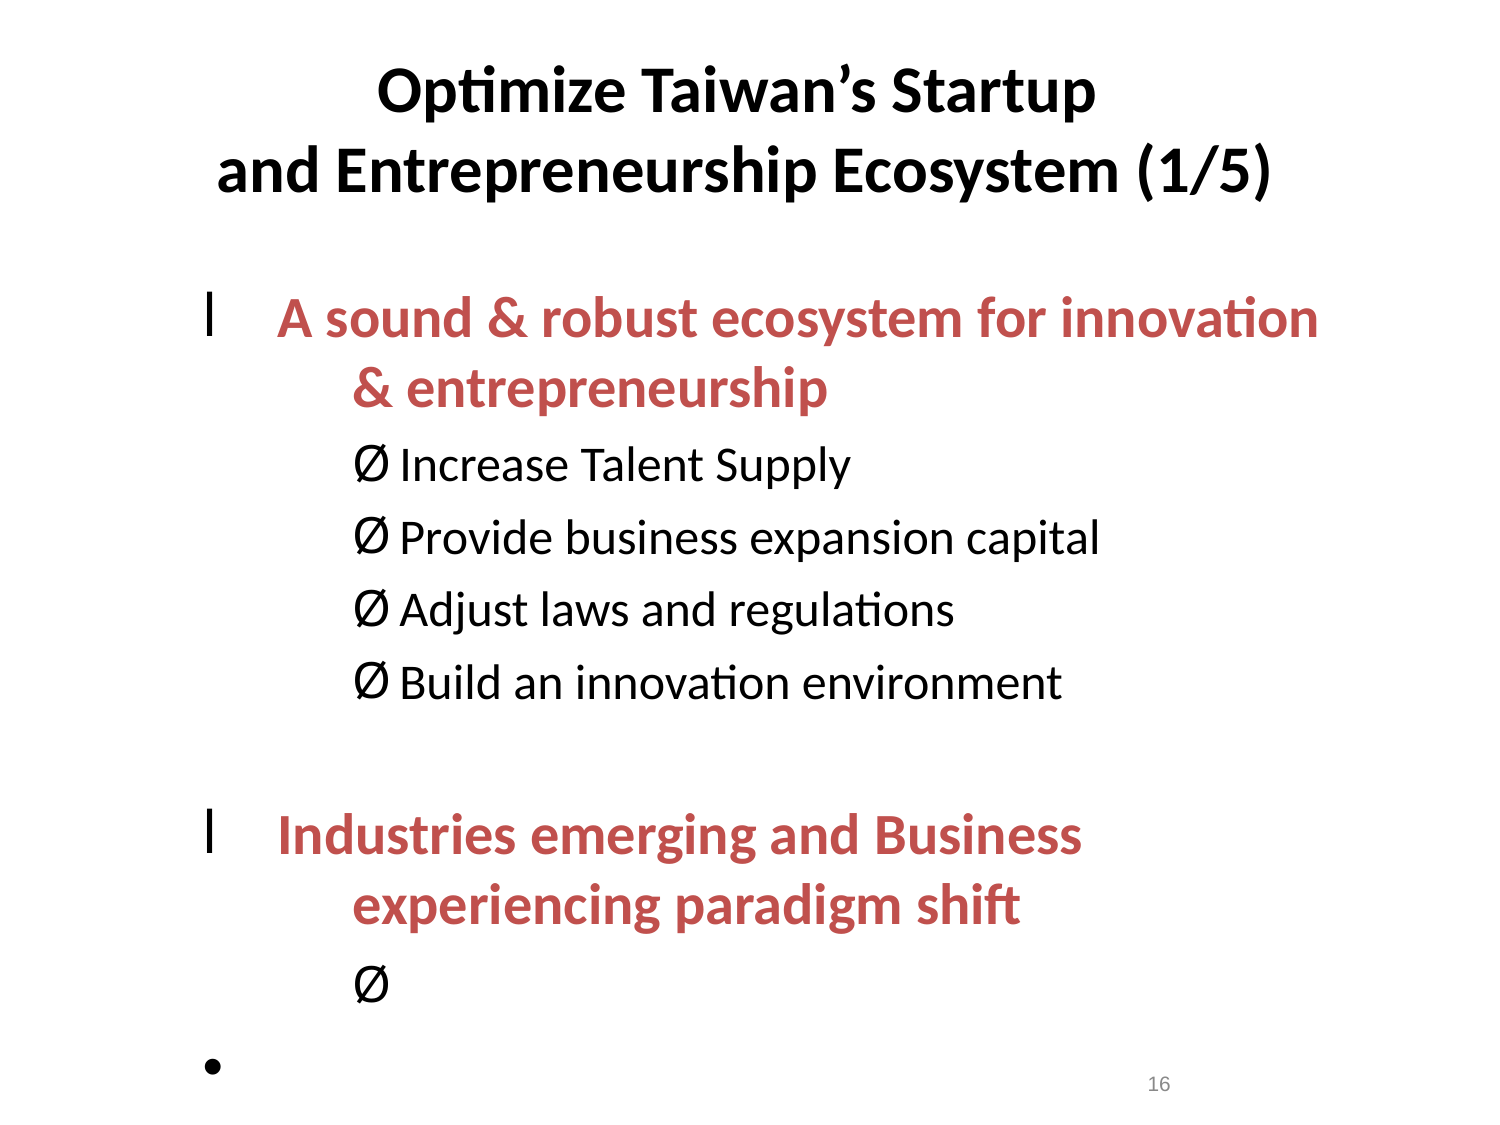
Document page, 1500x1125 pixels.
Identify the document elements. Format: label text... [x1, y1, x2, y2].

text_box 16 [1132, 1052, 1483, 1113]
list A sound & robust ecosystem for innovation & entrepreneurship Increase Talent Supply Provide business expansion capital Adjust laws and regulations Build an innovation environment Industries emerging and Business experiencing paradigm shift [187, 271, 1355, 1001]
title Optimize Taiwan’s Startup and Entrepreneurship Ecosystem (1/5) [70, 32, 1421, 220]
